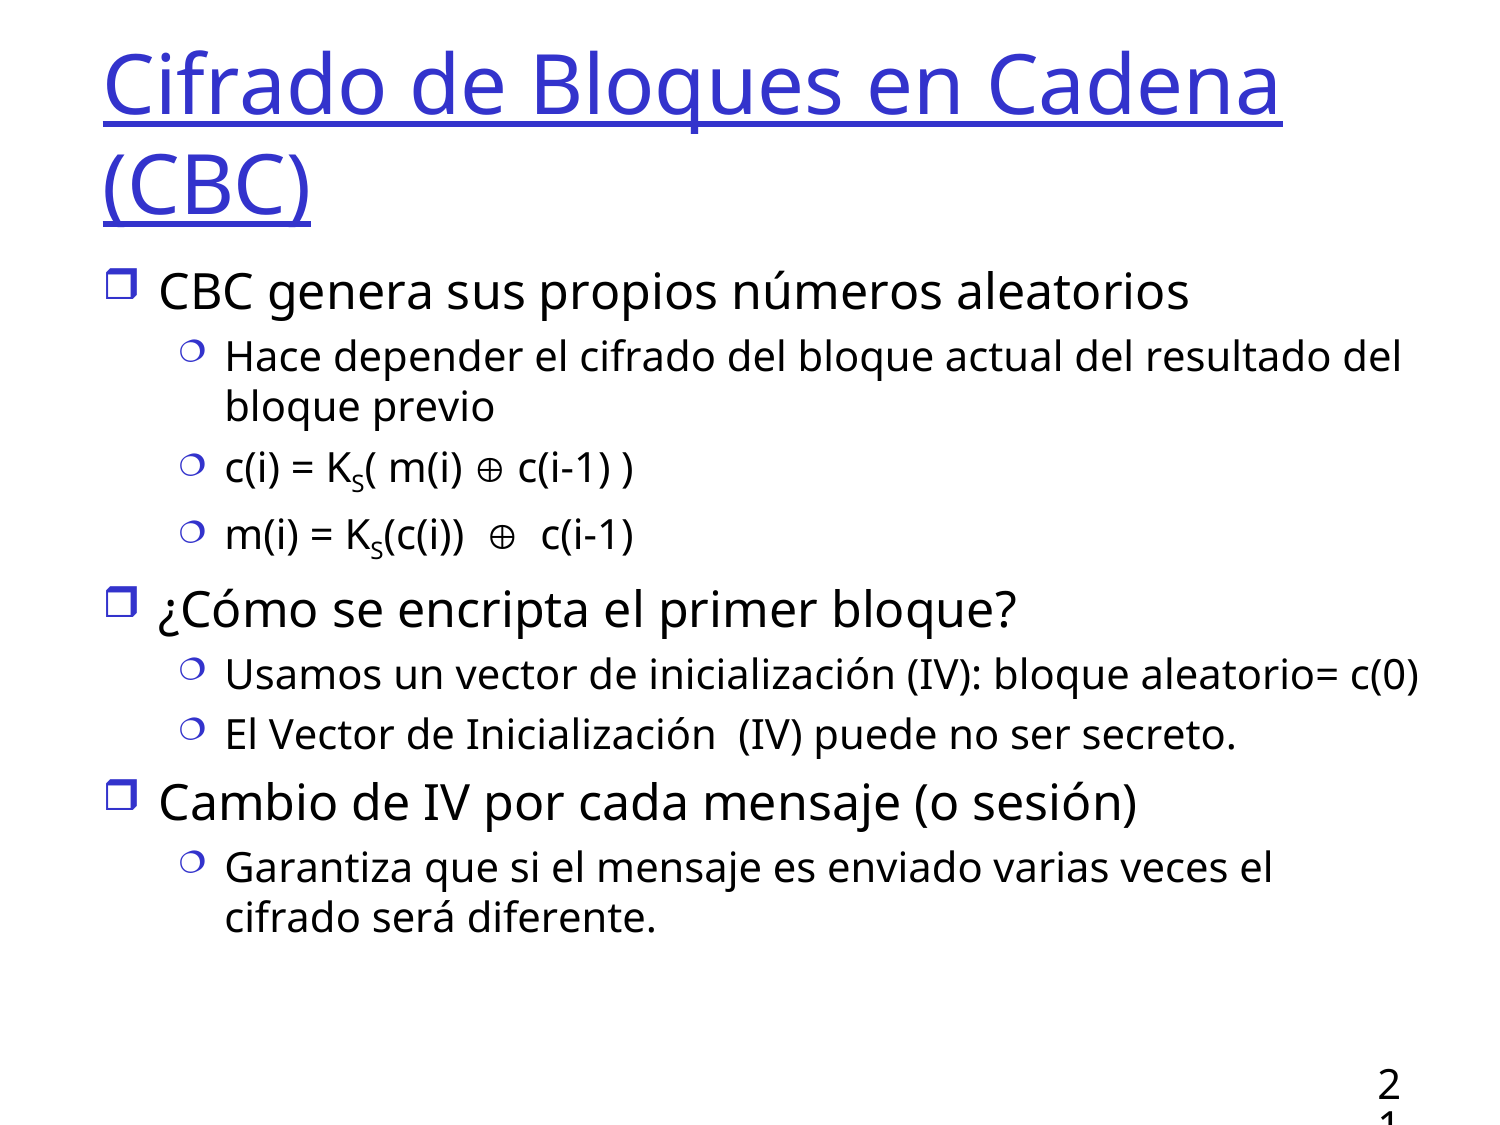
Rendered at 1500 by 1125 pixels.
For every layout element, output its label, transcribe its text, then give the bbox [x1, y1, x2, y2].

title Cifrado de Bloques en Cadena (CBC) [87, 23, 1363, 239]
list CBC genera sus propios números aleatorios Hace depender el cifrado del bloque actual del resultado del bloque previo c(i) = KS( m(i)  c(i-1) ) m(i) = KS(c(i))  c(i-1) ¿Cómo se encripta el primer bloque? Usamos un vector de inicialización (IV): bloque aleatorio= c(0) El Vector de Inicialización (IV) puede no ser secreto. Cambio de IV por cada mensaje (o sesión) Garantiza que si el mensaje es enviado varias veces el cifrado será diferente. [87, 251, 1437, 1071]
